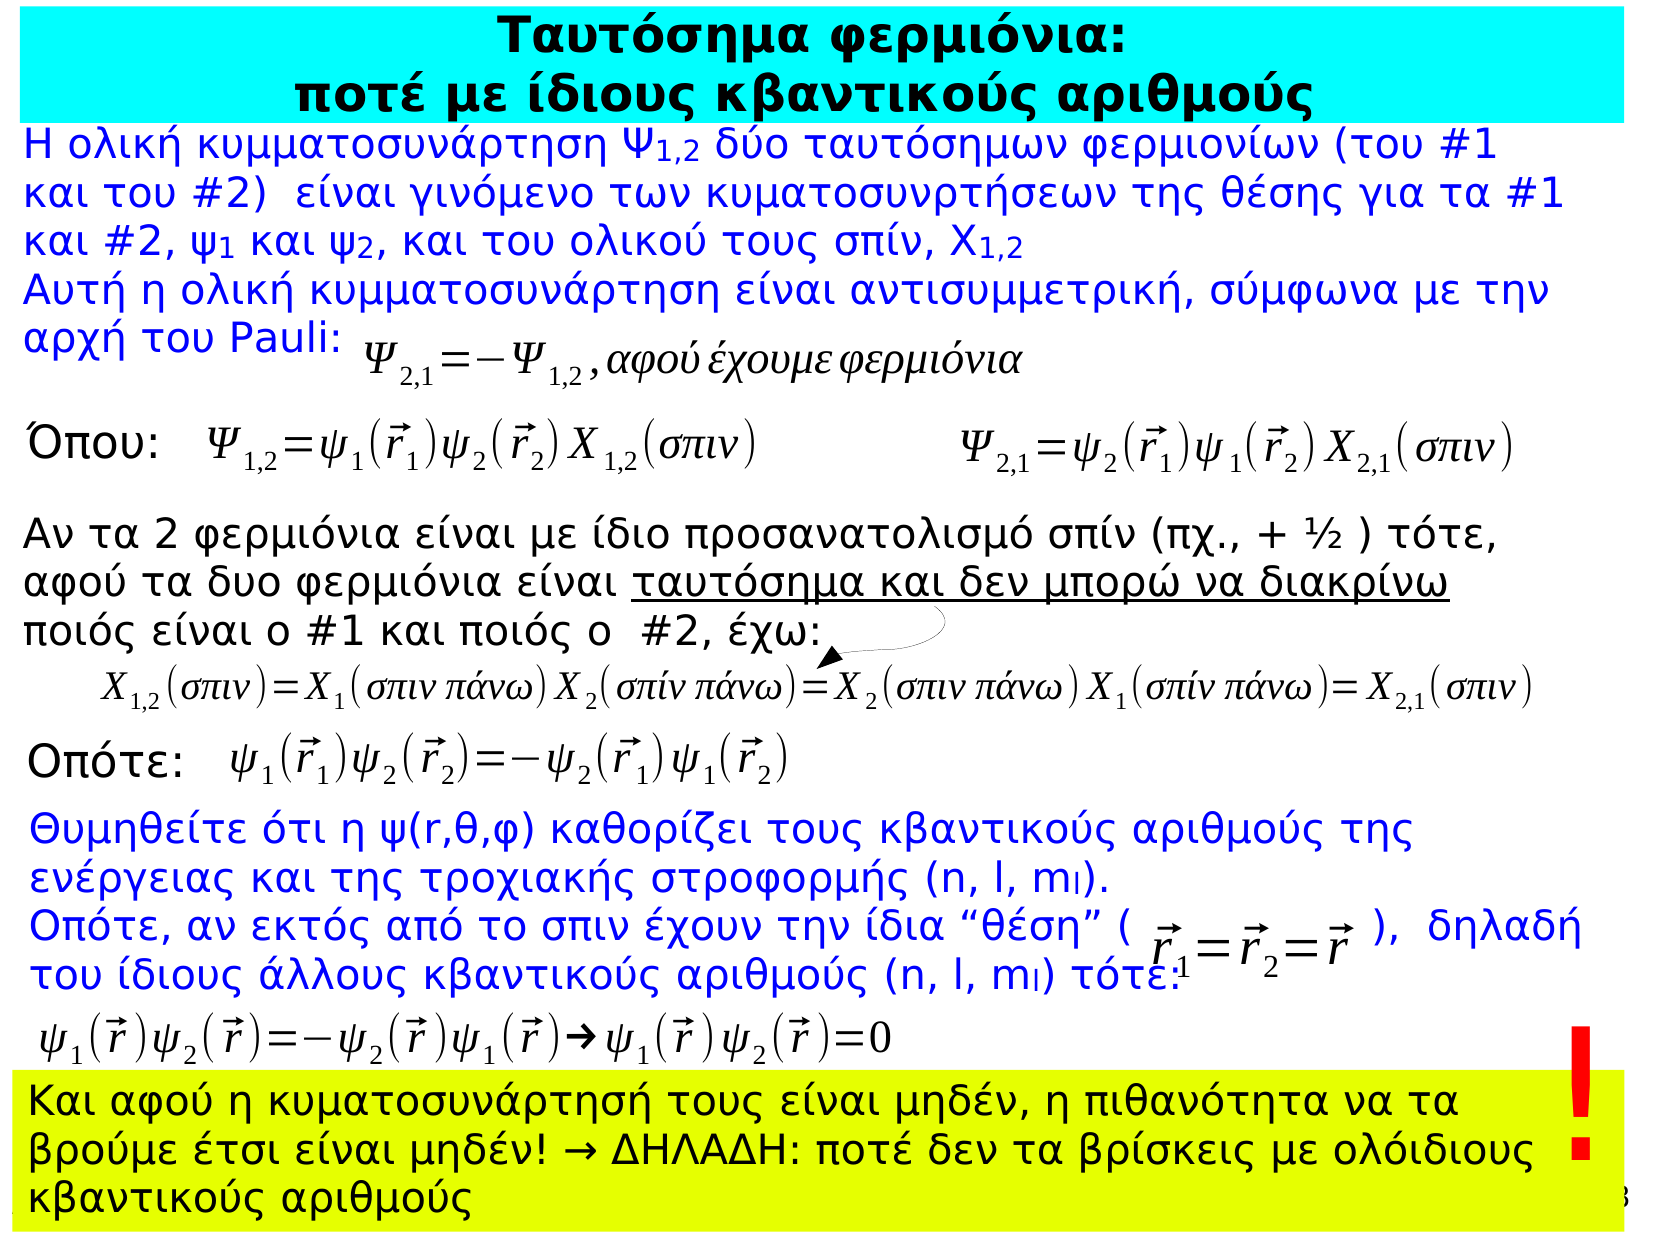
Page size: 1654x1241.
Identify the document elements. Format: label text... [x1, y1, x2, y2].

chart [217, 729, 801, 790]
chart [26, 1009, 906, 1069]
text_box Η ολική κυμματοσυνάρτηση Ψ1,2 δύο ταυτόσημων φερμιονίων (του #1 και του #2) είναι γινόμενο των κυματοσυνρτήσεων της θέσης για τα #1 και #2, ψ1 και ψ2, και του ολικού τους σπίν, Χ1,2 Αυτή η ολική κυμματοσυνάρτηση είναι αντισυμμετρική, σύμφωνα με την αρχή του Pauli: [7, 112, 1589, 392]
text_box ! [1530, 983, 1619, 1212]
text_box Όπου: [11, 408, 177, 477]
chart [946, 417, 1525, 478]
chart [88, 661, 1543, 714]
text_box Οπότε: [11, 727, 201, 796]
text_box Θυμηθείτε ότι η ψ(r,θ,φ) καθορίζει τους κβαντικούς αριθμούς της ενέργειας και της τροχιακής στροφορμής (n, l, ml). Οπότε, αν εκτός από το σπιν έχουν την ίδια “θέση” ( ), δηλαδή του ίδιους άλλους κβαντικούς αριθμούς (n, l, ml) τότε: [13, 797, 1613, 1069]
text_box Και αφού η κυματοσυνάρτησή τους είναι μηδέν, η πιθανότητα να τα βρούμε έτσι είναι μηδέν! → ΔΗΛΑΔΗ: ποτέ δεν τα βρίσκεις με ολόιδιους κβαντικούς αριθμούς [12, 1069, 1625, 1232]
chart [193, 415, 771, 476]
chart [1138, 917, 1369, 986]
text_box Αν τα 2 φερμιόνια είναι με ίδιο προσανατολισμό σπίν (πχ., + ½ ) τότε, αφού τα δυο φερμιόνια είναι ταυτόσημα και δεν μπορώ να διακρίνω ποιός είναι ο #1 και ποιός ο #2, έχω: [7, 501, 1528, 664]
title Ταυτόσημα φερμιόνια: ποτέ με ίδιους κβαντικούς αριθμούς [19, 6, 1625, 123]
